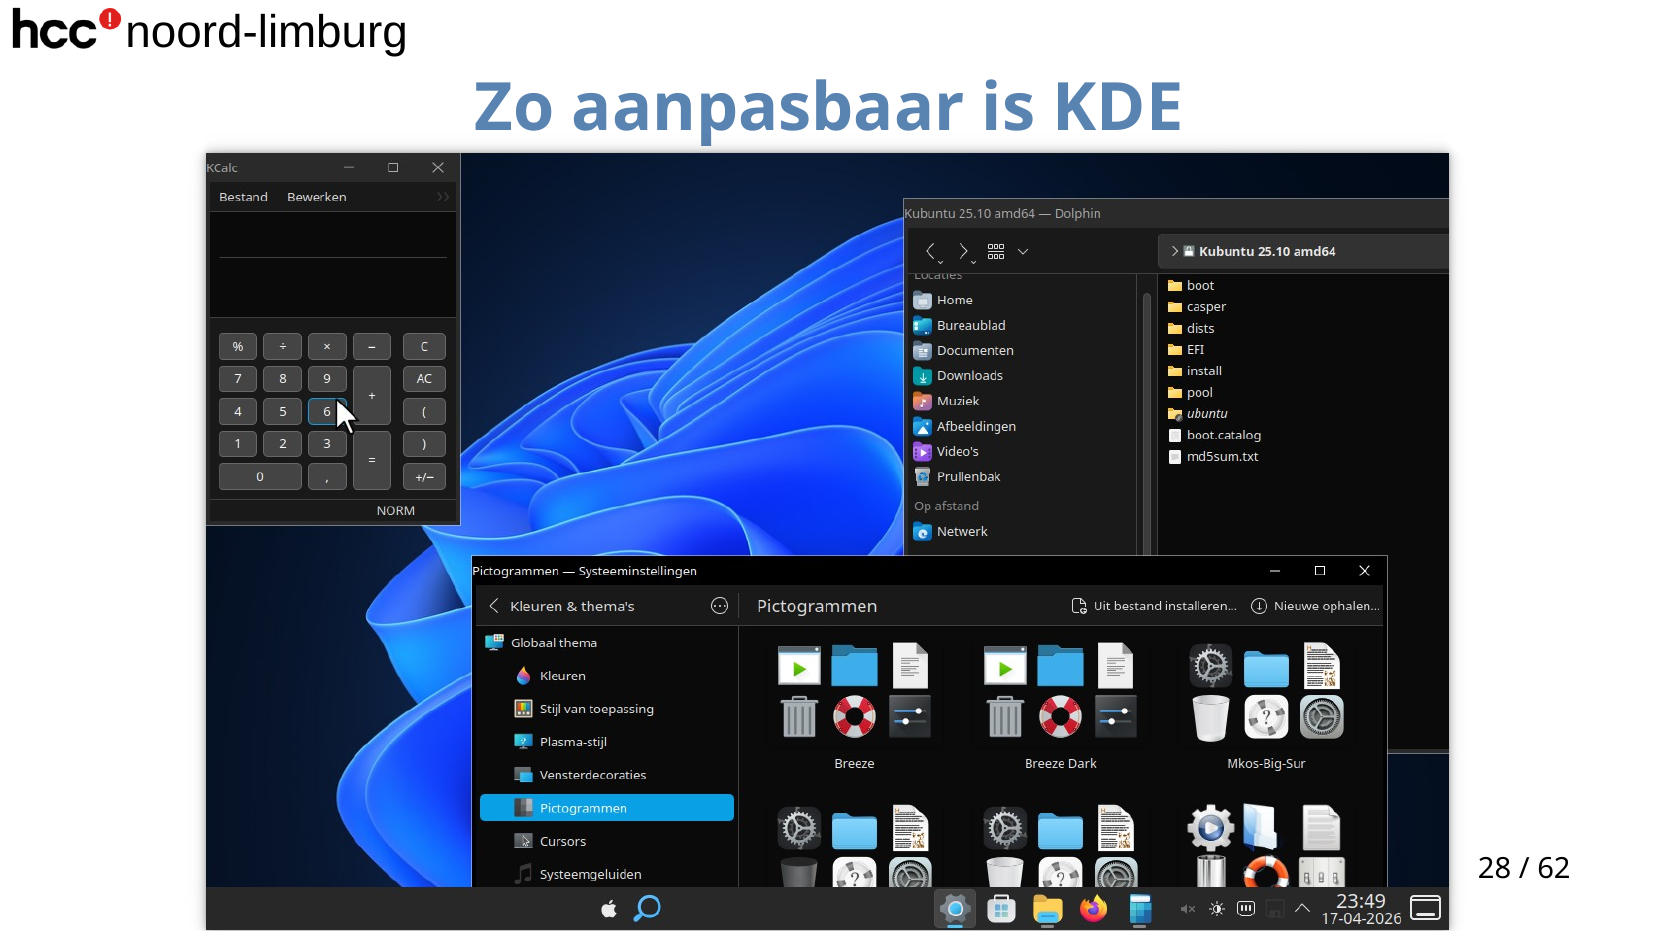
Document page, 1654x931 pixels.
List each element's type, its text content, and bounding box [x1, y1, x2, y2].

picture [186, 133, 1468, 931]
picture [11, 6, 122, 50]
title Zo aanpasbaar is KDE [118, 59, 1524, 150]
